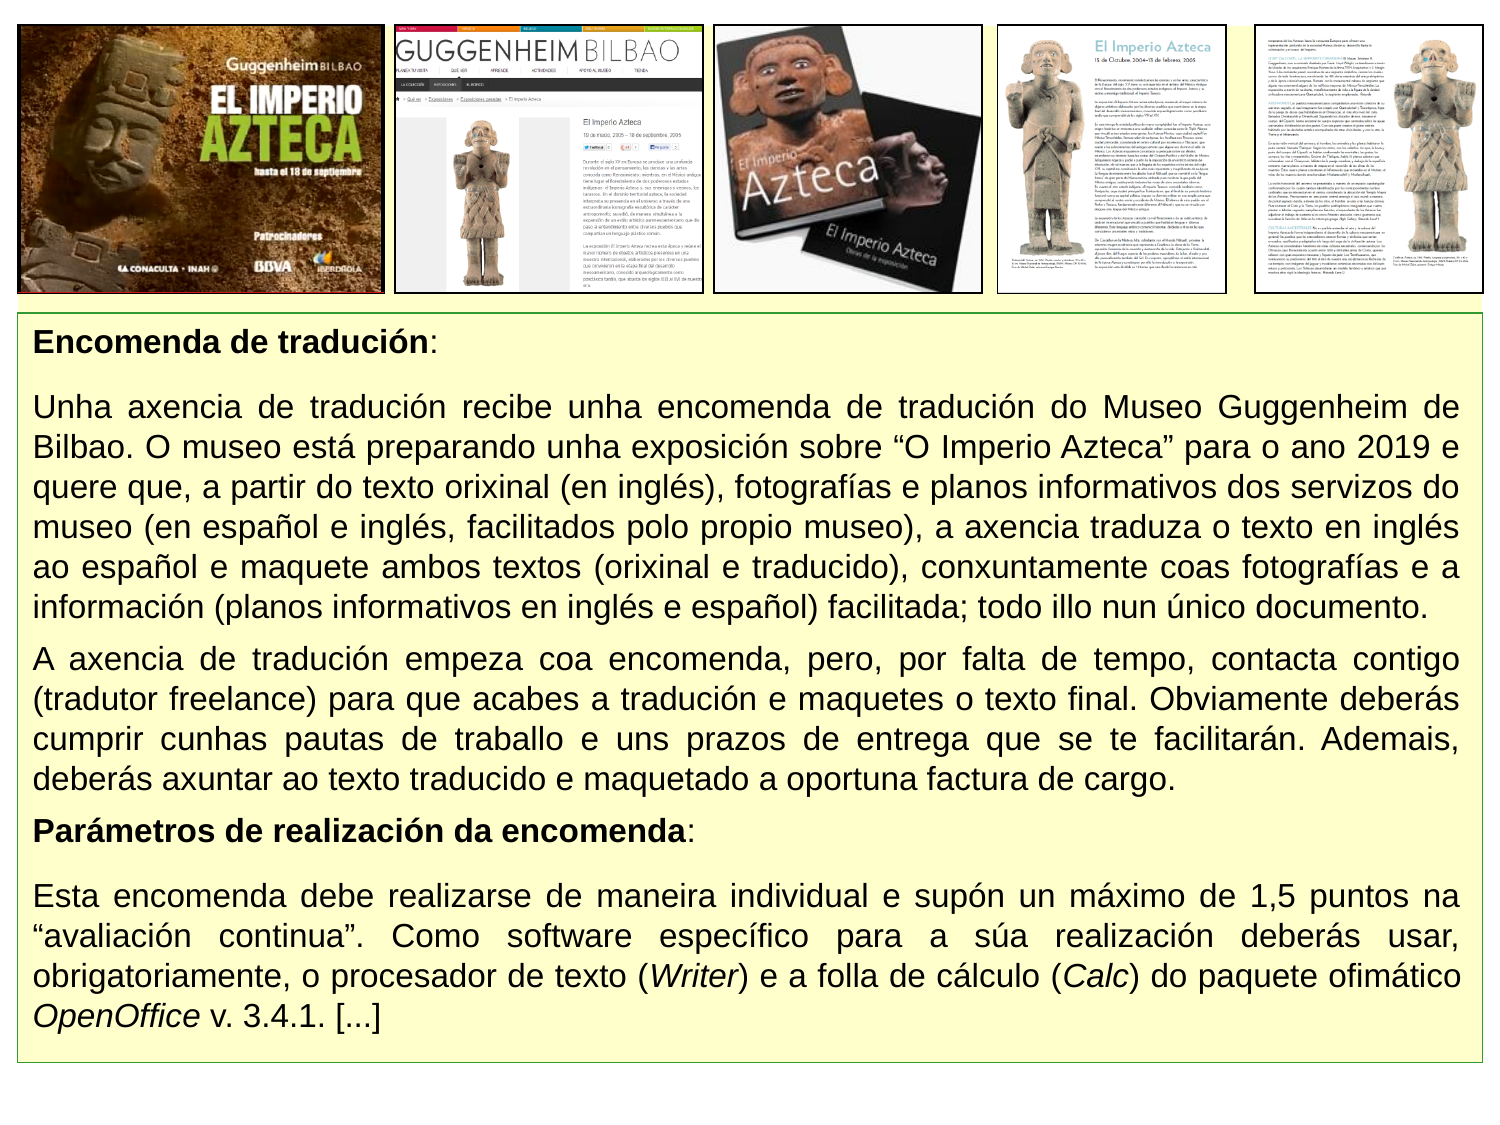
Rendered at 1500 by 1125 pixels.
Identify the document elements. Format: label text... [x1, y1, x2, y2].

text_box [18, 26, 1482, 312]
picture [998, 25, 1226, 293]
text_box Encomenda de tradución: Unha axencia de tradución recibe unha encomenda de tradución do Museo Guggenheim de Bilbao. O museo está preparando unha exposición sobre “O Imperio Azteca” para o ano 2019 e quere que, a partir do texto orixinal (en inglés), fotografías e planos informativos dos servizos do museo (en español e inglés, facilitados polo propio museo), a axencia traduza o texto en inglés ao español e maquete ambos textos (orixinal e traducido), conxuntamente coas fotografías e a información (planos informativos en inglés e español) facilitada; todo illo nun único documento. A axencia de tradución empeza coa encomenda, pero, por falta de tempo, contacta contigo (tradutor freelance) para que acabes a tradución e maquetes o texto final. Obviamente deberás cumprir cunhas pautas de traballo e uns prazos de entrega que se te facilitarán. Ademais, deberás axuntar ao texto traducido e maquetado a oportuna factura de cargo. Parámetros de realización da encomenda: Esta encomenda debe realizarse de maneira individual e supón un máximo de 1,5 puntos na “avaliación continua”. Como software específico para a súa realización deberás usar, obrigatoriamente, o procesador de texto (Writer) e a folla de cálculo (Calc) do paquete ofimático OpenOffice v. 3.4.1. [...] [17, 312, 1483, 1063]
picture [395, 25, 703, 293]
picture [18, 25, 384, 293]
picture [714, 25, 982, 293]
picture [1255, 25, 1483, 293]
